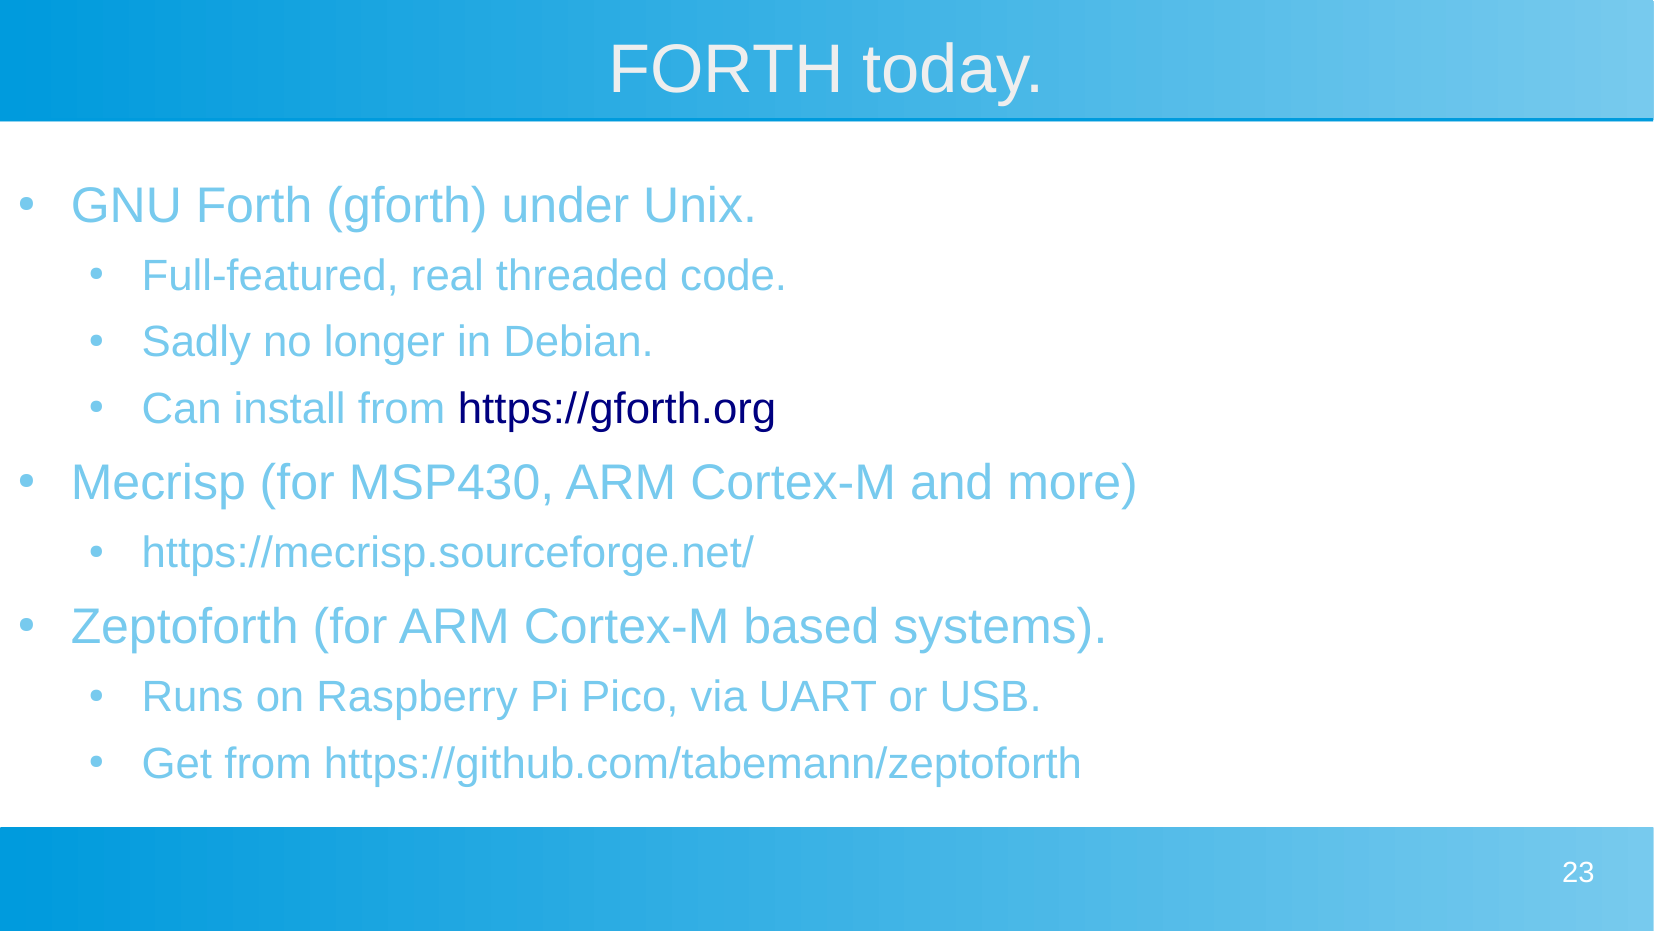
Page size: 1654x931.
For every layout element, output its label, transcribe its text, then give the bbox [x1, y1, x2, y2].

list GNU Forth (gforth) under Unix. Full-featured, real threaded code. Sadly no longer in Debian. Can install from https://gforth.org Mecrisp (for MSP430, ARM Cortex-M and more) https://mecrisp.sourceforge.net/ Zeptoforth (for ARM Cortex-M based systems). Runs on Raspberry Pi Pico, via UART or USB. Get from https://github.com/tabemann/zeptoforth [0, 177, 1536, 768]
title FORTH today. [59, 29, 1595, 108]
